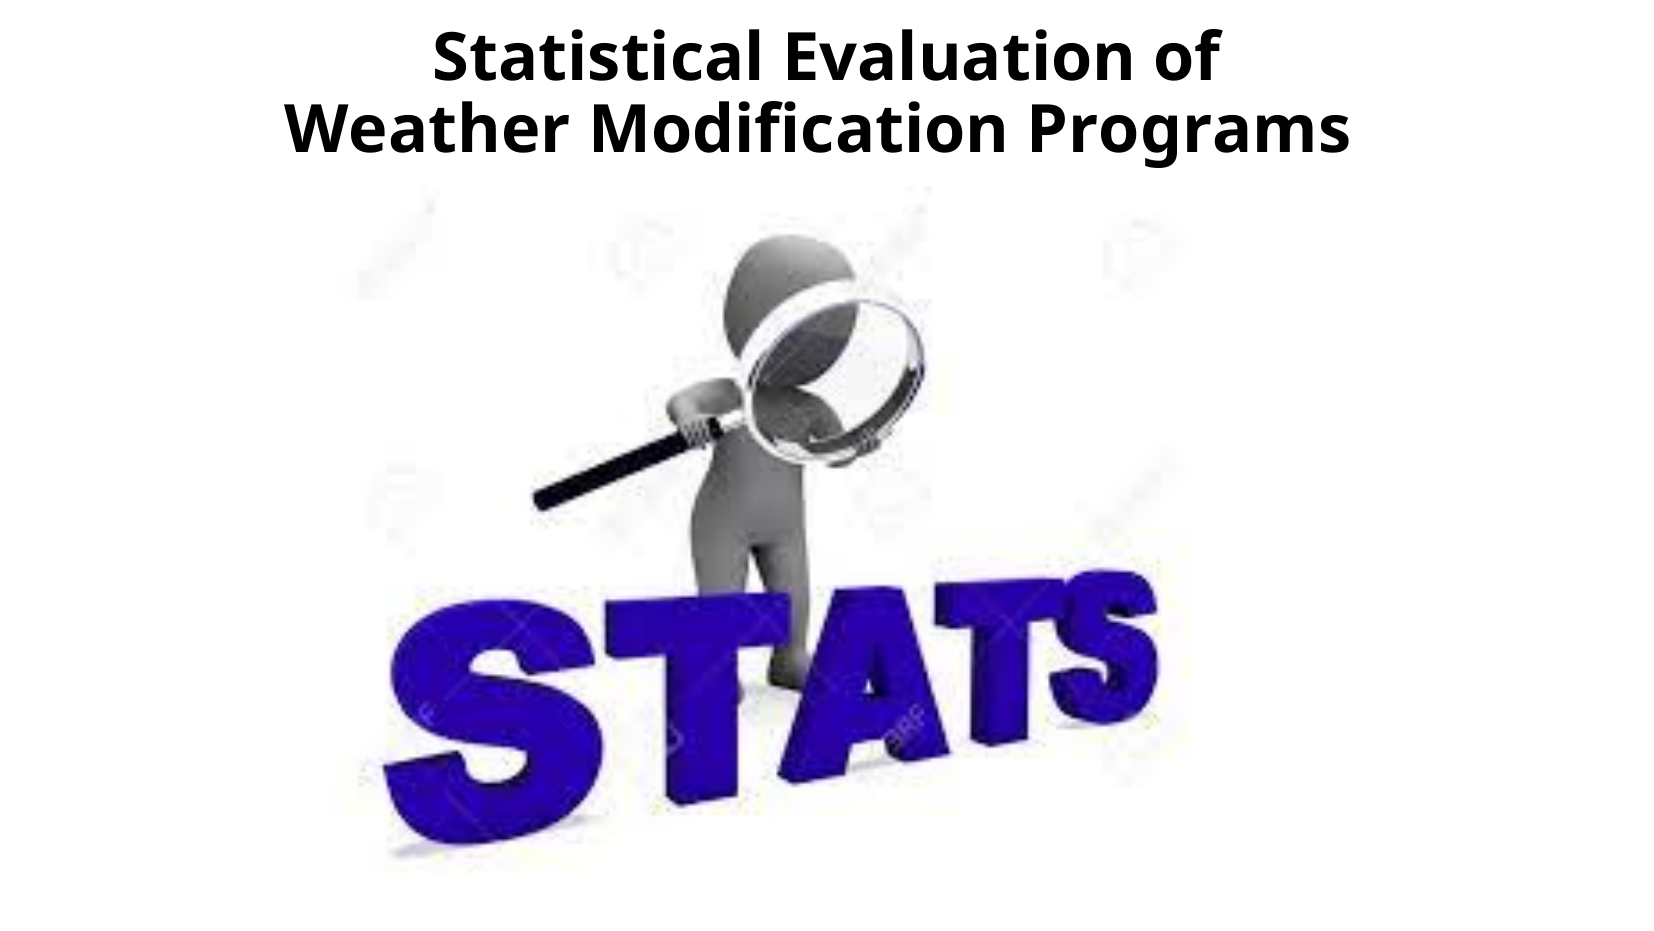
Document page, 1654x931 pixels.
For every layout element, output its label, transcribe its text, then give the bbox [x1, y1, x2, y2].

picture [331, 186, 1201, 931]
title Statistical Evaluation of Weather Modification Programs [0, 2, 1654, 188]
